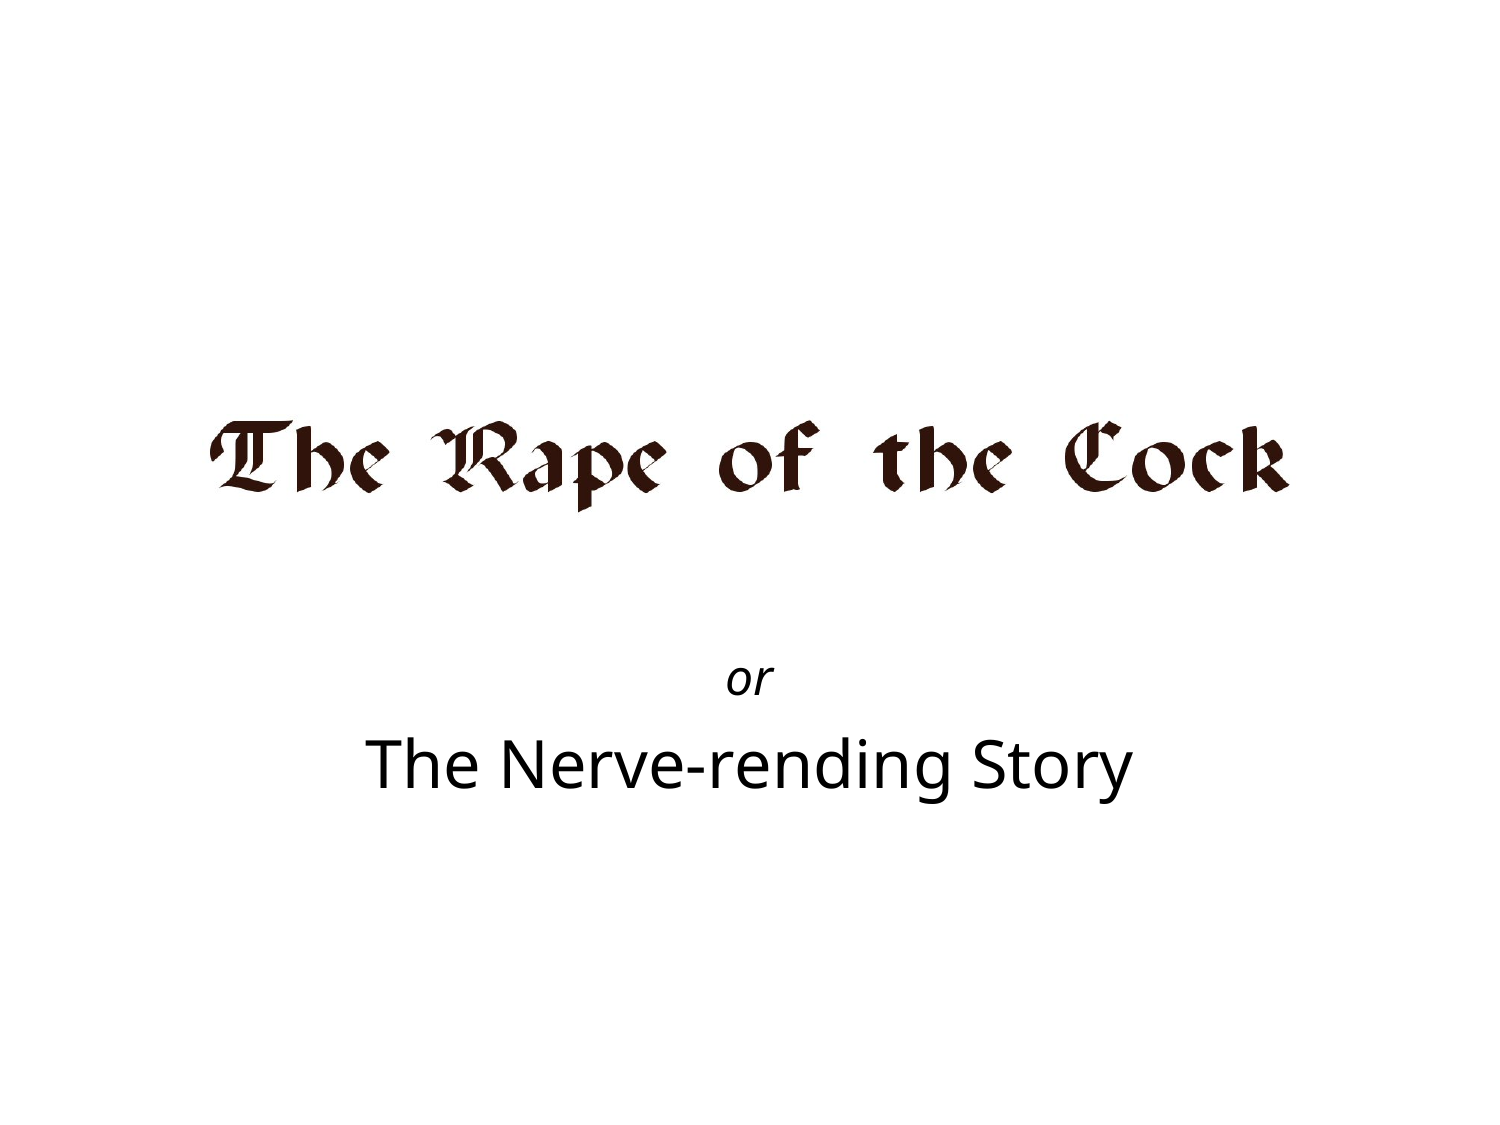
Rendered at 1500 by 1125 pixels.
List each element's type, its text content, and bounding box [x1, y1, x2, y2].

picture [202, 414, 1298, 519]
subtitle or The Nerve-rending Story [225, 637, 1276, 926]
